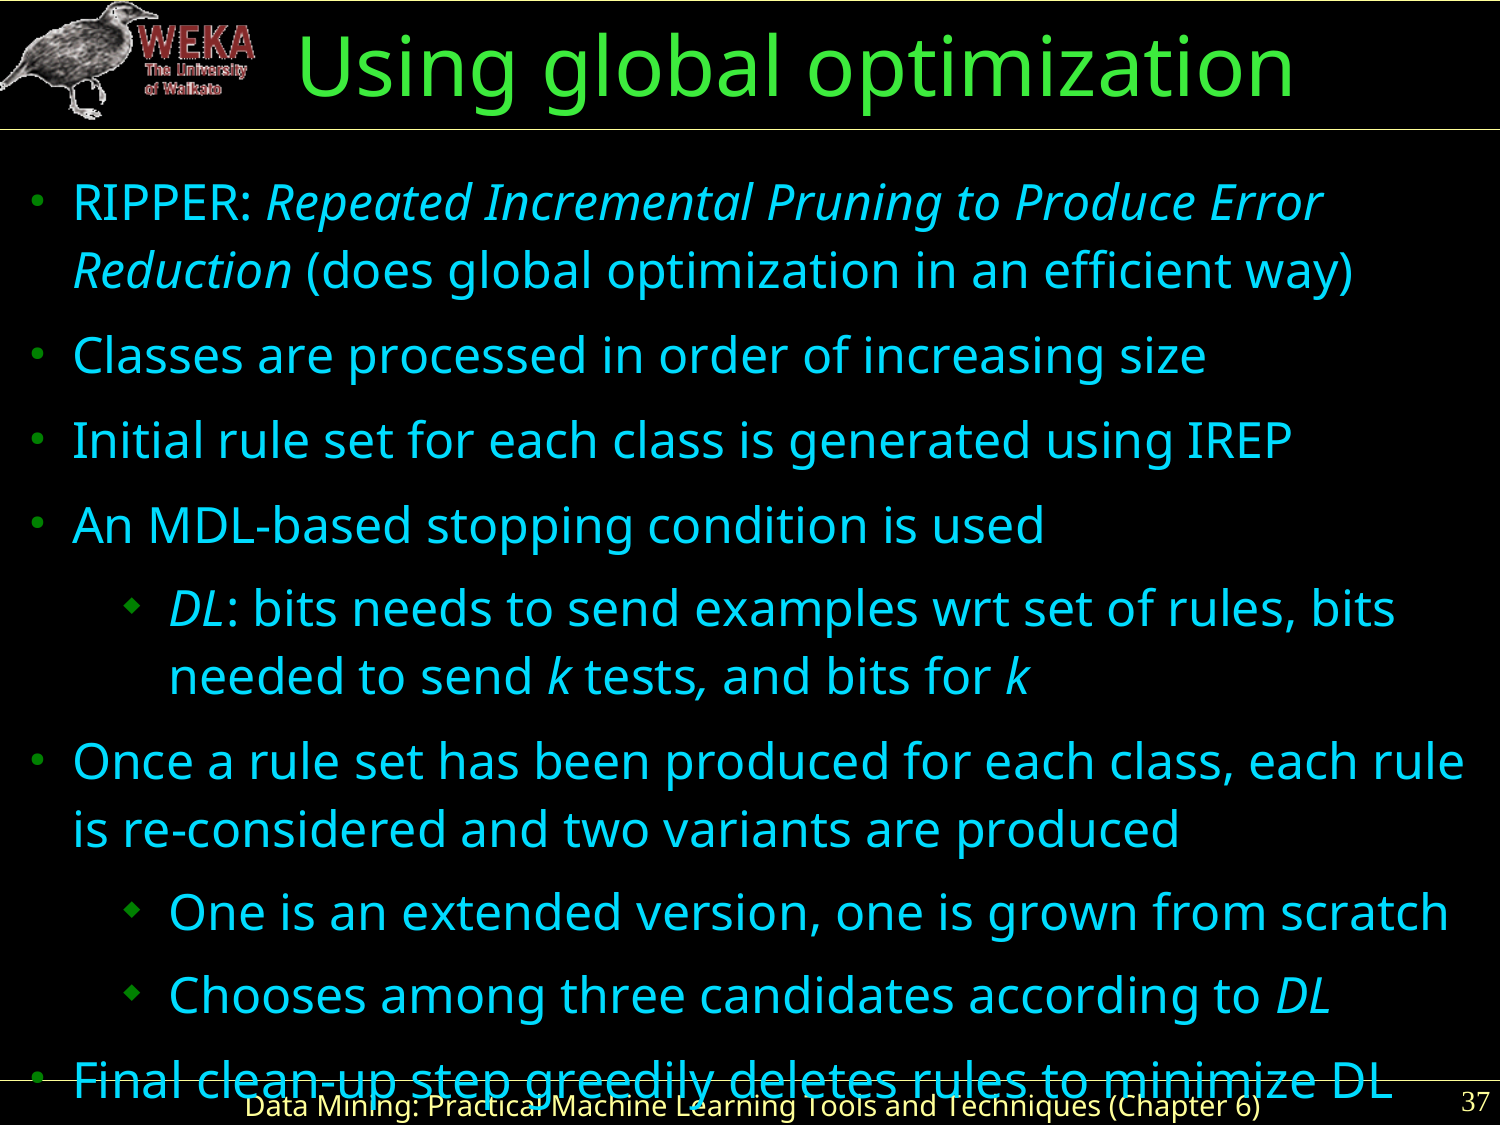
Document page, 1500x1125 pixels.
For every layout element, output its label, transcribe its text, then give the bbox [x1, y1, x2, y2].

list RIPPER: Repeated Incremental Pruning to Produce Error Reduction (does global optimization in an efficient way) Classes are processed in order of increasing size Initial rule set for each class is generated using IREP An MDL-based stopping condition is used DL: bits needs to send examples wrt set of rules, bits needed to send k tests, and bits for k Once a rule set has been produced for each class, each rule is re-considered and two variants are produced One is an extended version, one is grown from scratch Chooses among three candidates according to DL Final clean-up step greedily deletes rules to minimize DL [29, 167, 1500, 1054]
title Using global optimization [295, 0, 1486, 159]
picture [0, 1, 266, 129]
